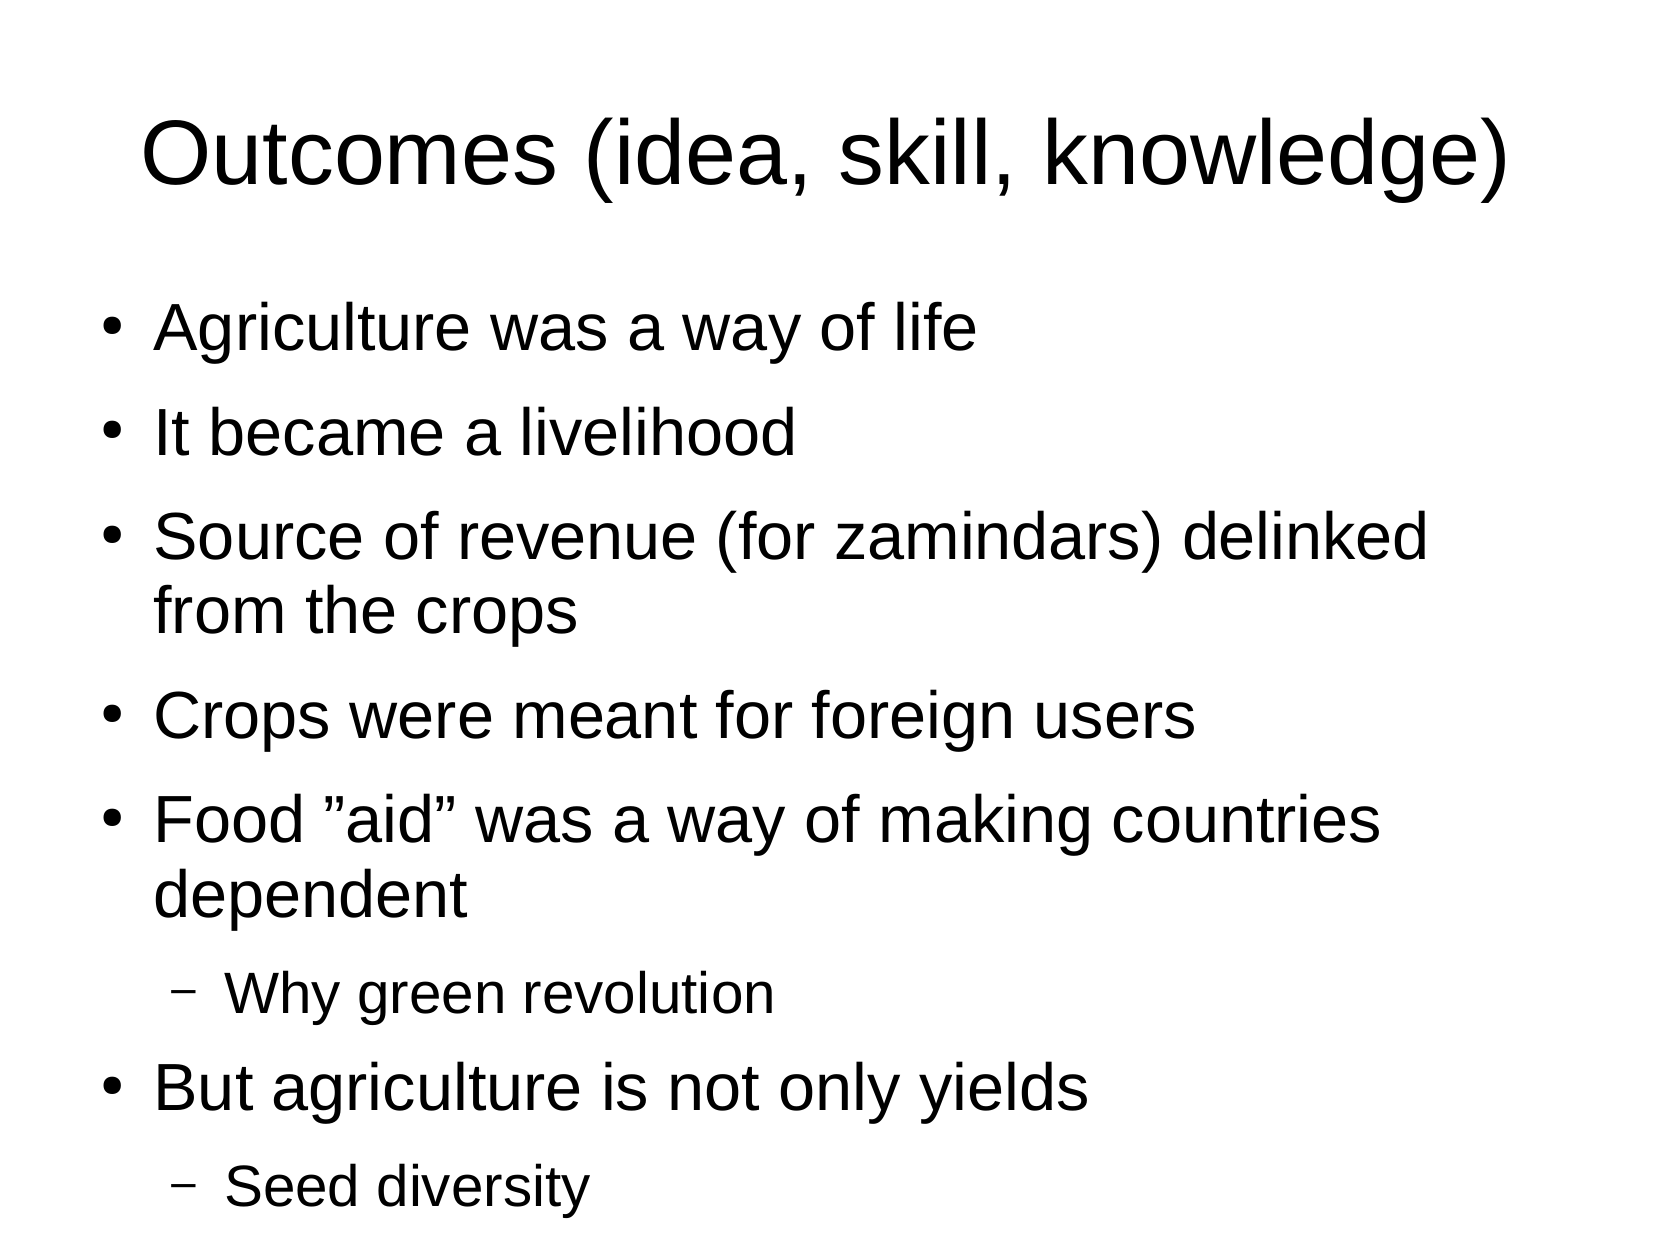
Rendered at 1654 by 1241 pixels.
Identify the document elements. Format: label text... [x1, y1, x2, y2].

list Agriculture was a way of life It became a livelihood Source of revenue (for zamindars) delinked from the crops Crops were meant for foreign users Food ”aid” was a way of making countries dependent Why green revolution But agriculture is not only yields Seed diversity [82, 290, 1571, 1241]
title Outcomes (idea, skill, knowledge) [82, 49, 1571, 257]
